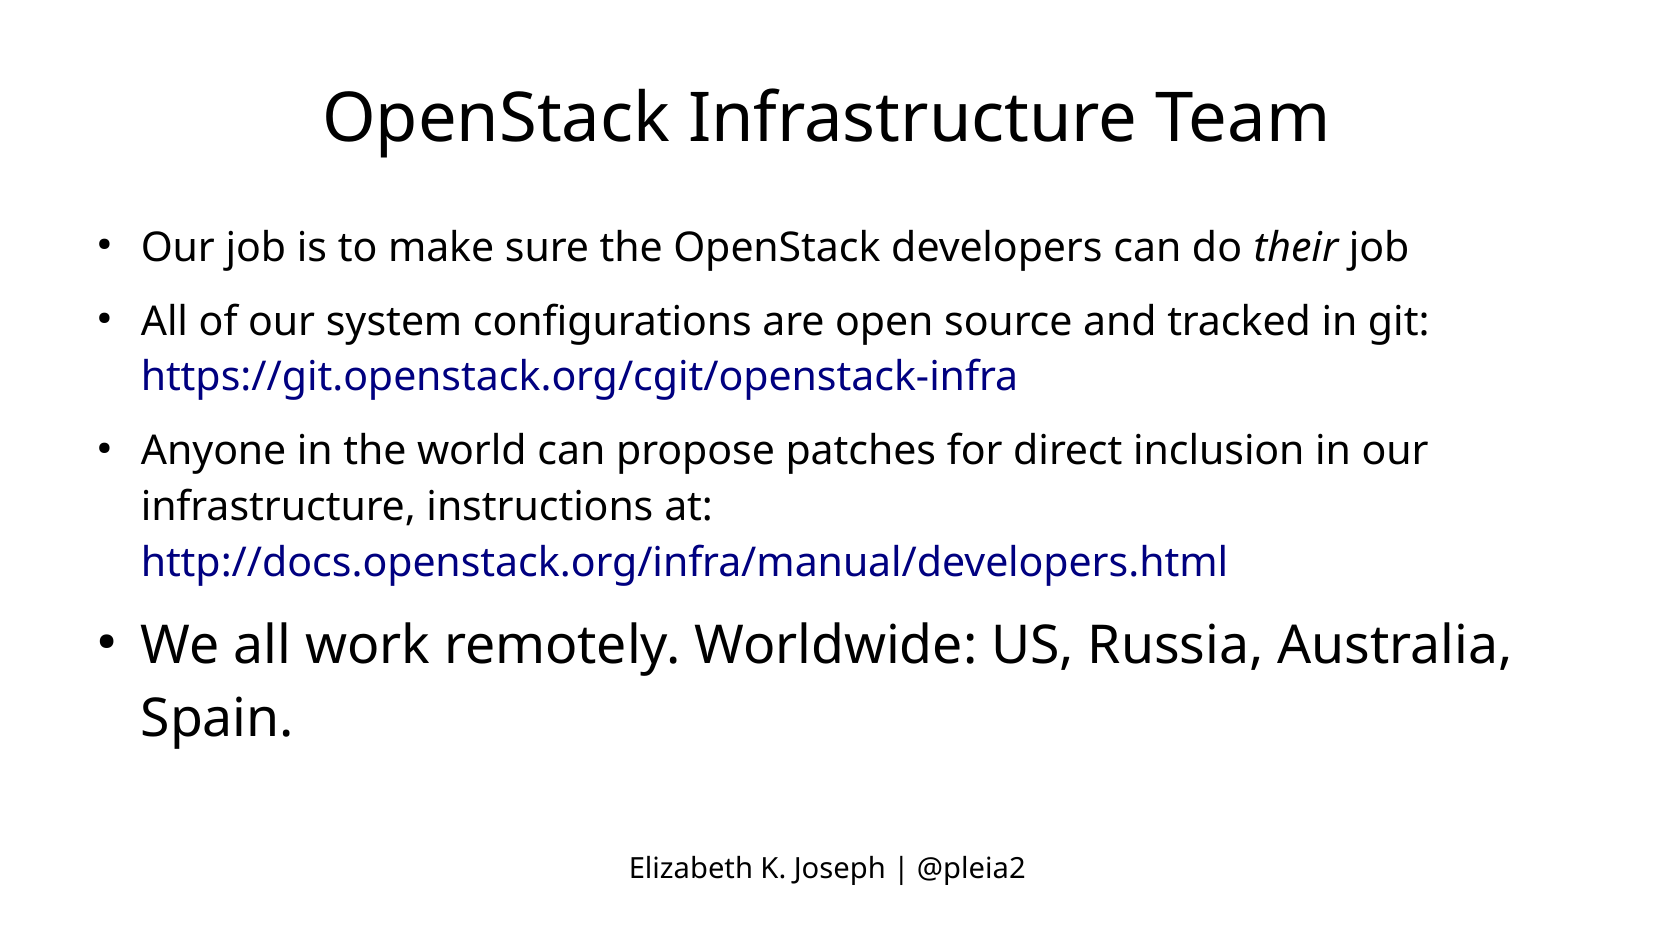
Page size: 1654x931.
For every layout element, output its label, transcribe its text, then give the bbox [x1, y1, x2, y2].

list Our job is to make sure the OpenStack developers can do their job All of our system configurations are open source and tracked in git: https://git.openstack.org/cgit/openstack-infra Anyone in the world can propose patches for direct inclusion in our infrastructure, instructions at: http://docs.openstack.org/infra/manual/developers.html We all work remotely. Worldwide: US, Russia, Australia, Spain. [82, 217, 1571, 758]
title OpenStack Infrastructure Team [82, 37, 1571, 193]
